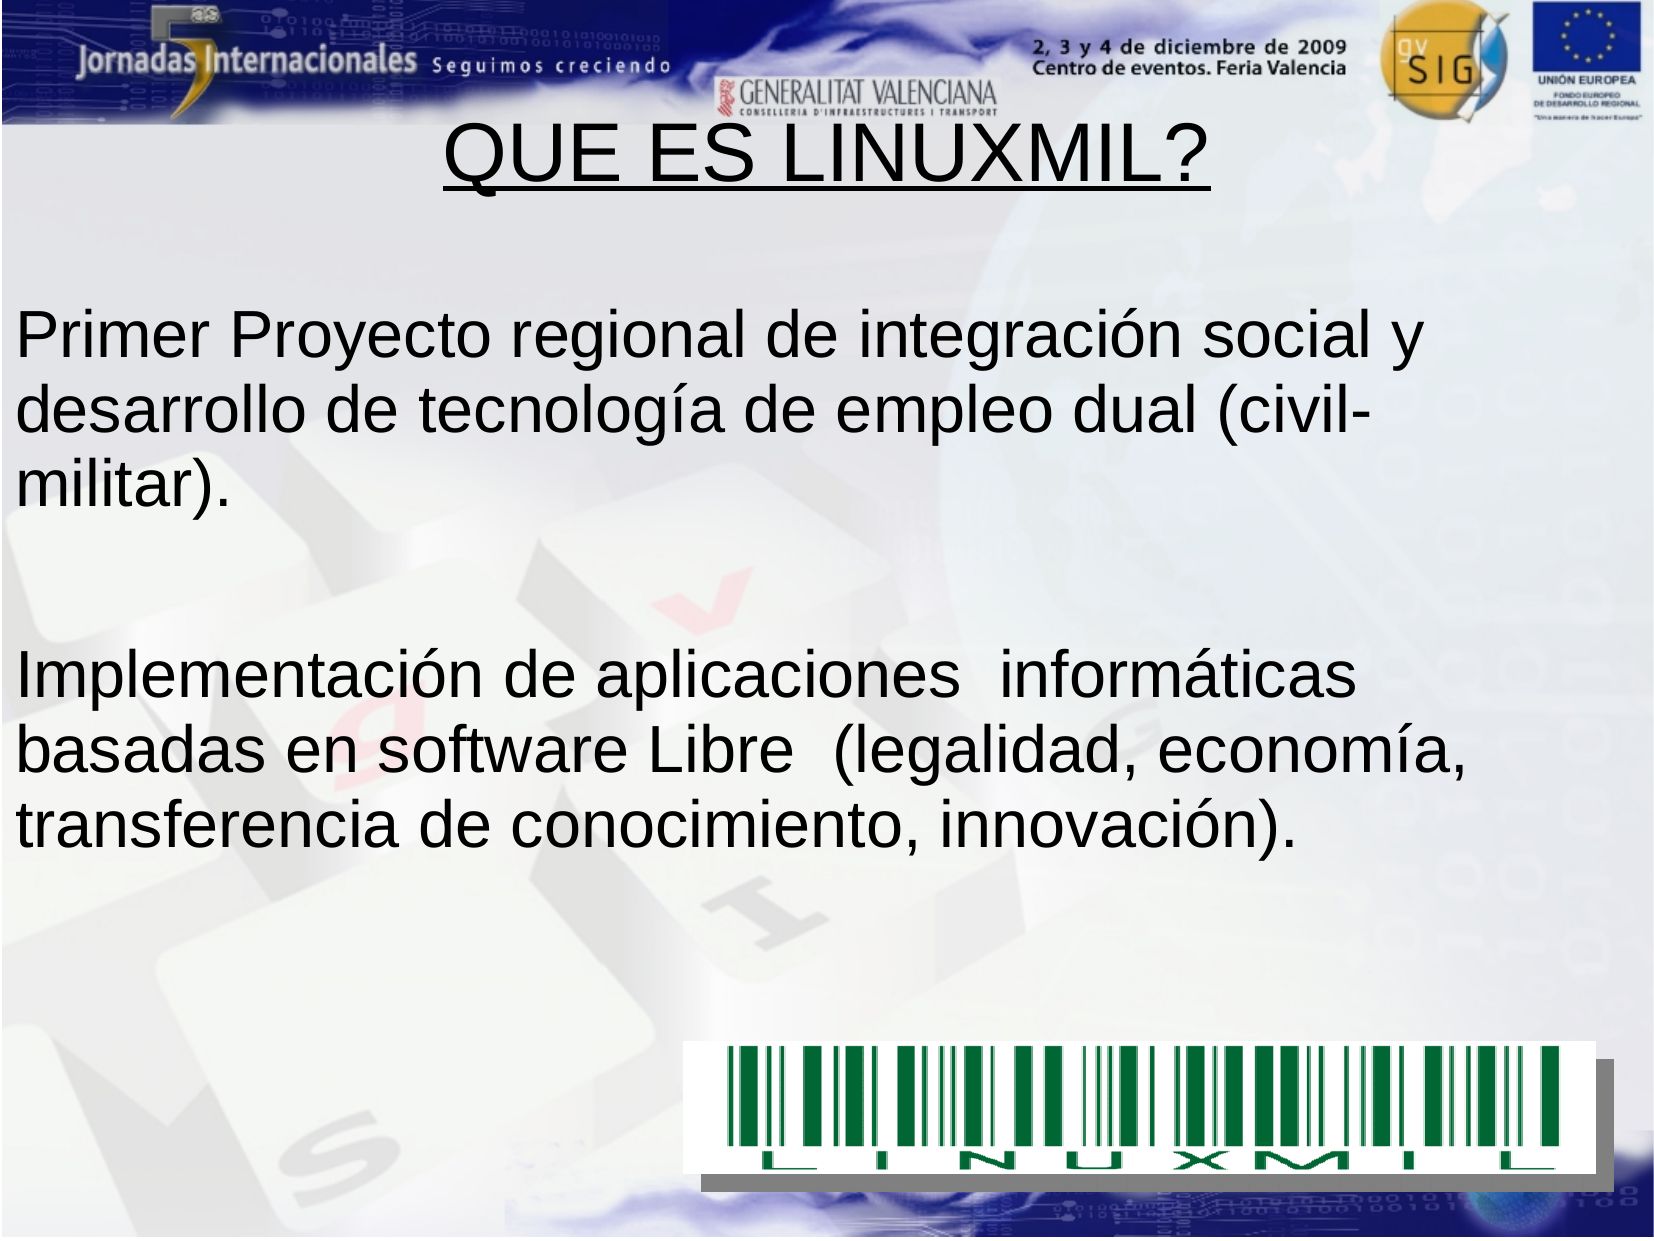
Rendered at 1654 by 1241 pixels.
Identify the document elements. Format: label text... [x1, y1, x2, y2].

title QUE ES LINUXMIL? [82, 49, 1571, 257]
list Primer Proyecto regional de integración social y desarrollo de tecnología de empleo dual (civil-militar). Implementación de aplicaciones informáticas basadas en software Libre (legalidad, economía, transferencia de conocimiento, innovación). [0, 289, 1595, 1108]
picture [2, 0, 1654, 1237]
